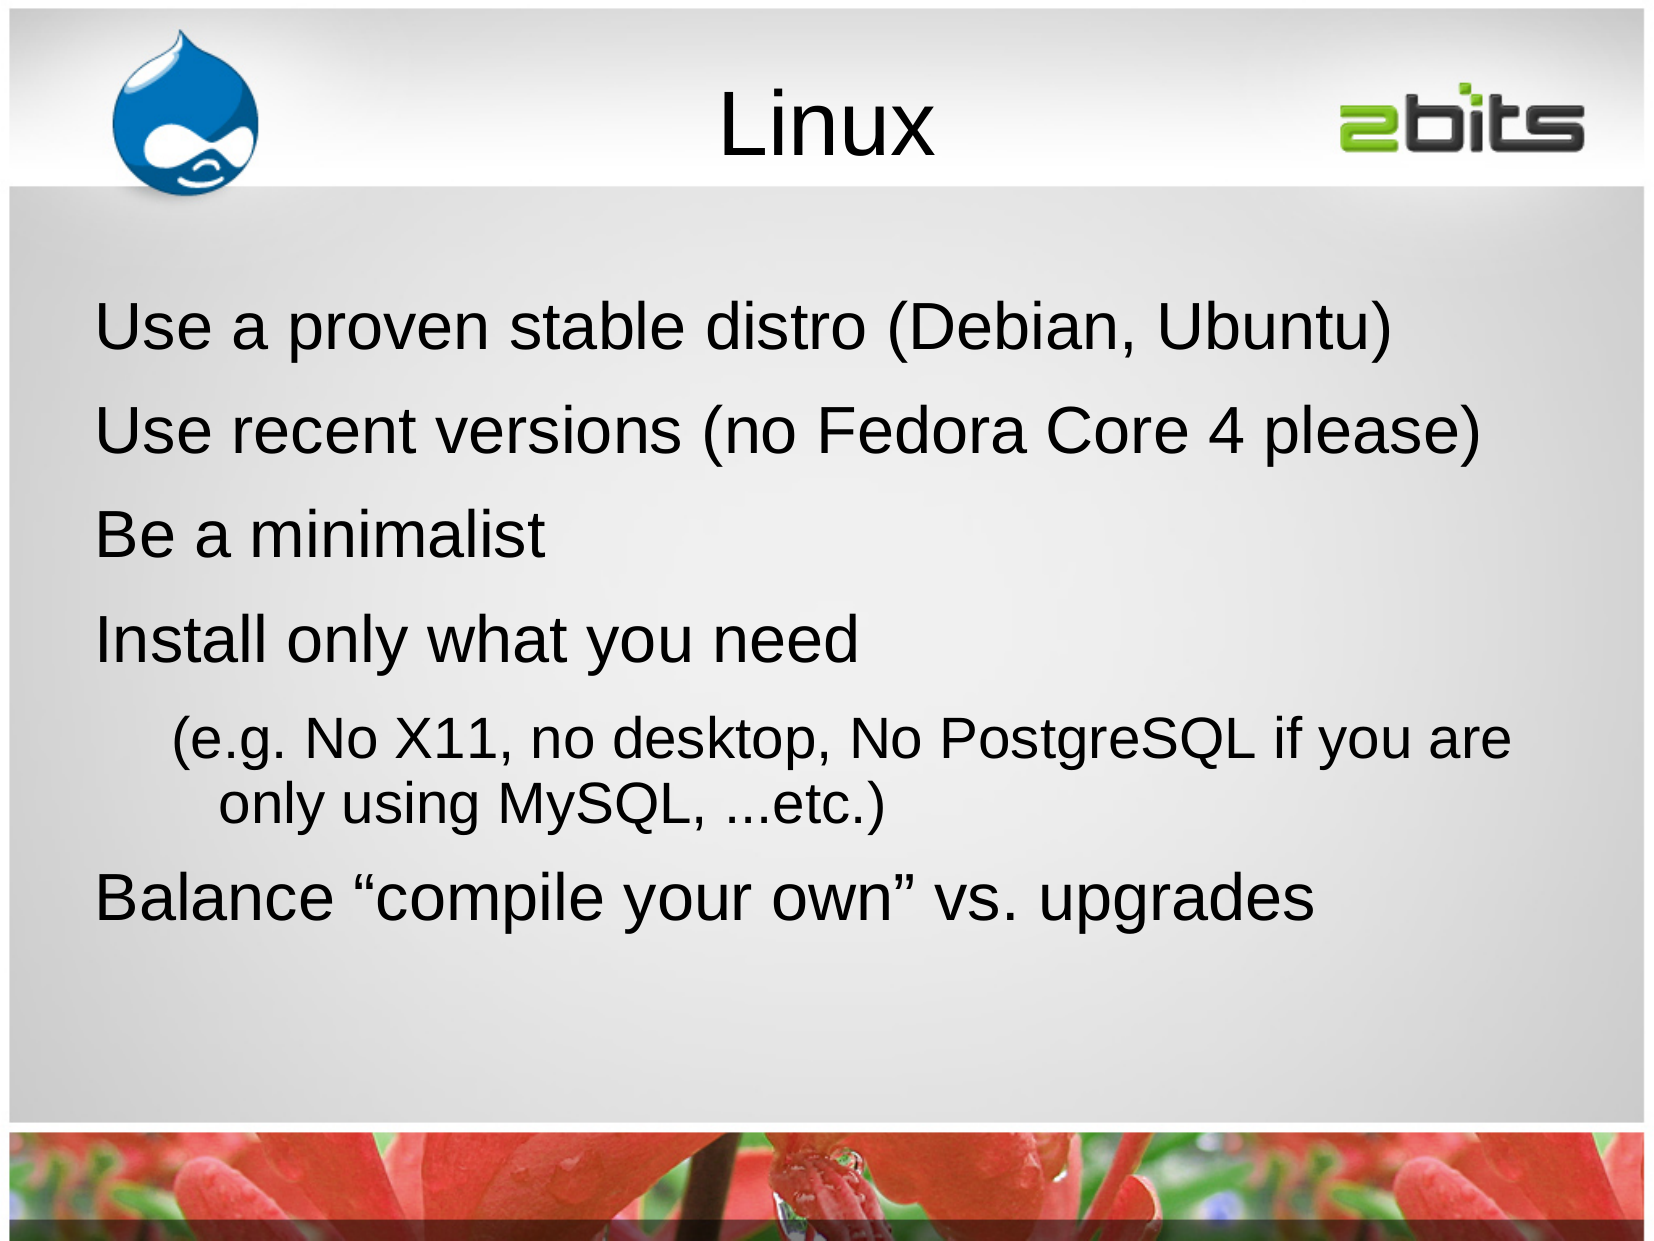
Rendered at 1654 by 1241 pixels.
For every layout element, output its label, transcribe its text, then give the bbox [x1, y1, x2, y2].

picture [0, 0, 1654, 1241]
title Linux [82, 27, 1571, 220]
list Use a proven stable distro (Debian, Ubuntu) Use recent versions (no Fedora Core 4 please) Be a minimalist Install only what you need (e.g. No X11, no desktop, No PostgreSQL if you are only using MySQL, ...etc.) Balance “compile your own” vs. upgrades [76, 288, 1565, 1101]
